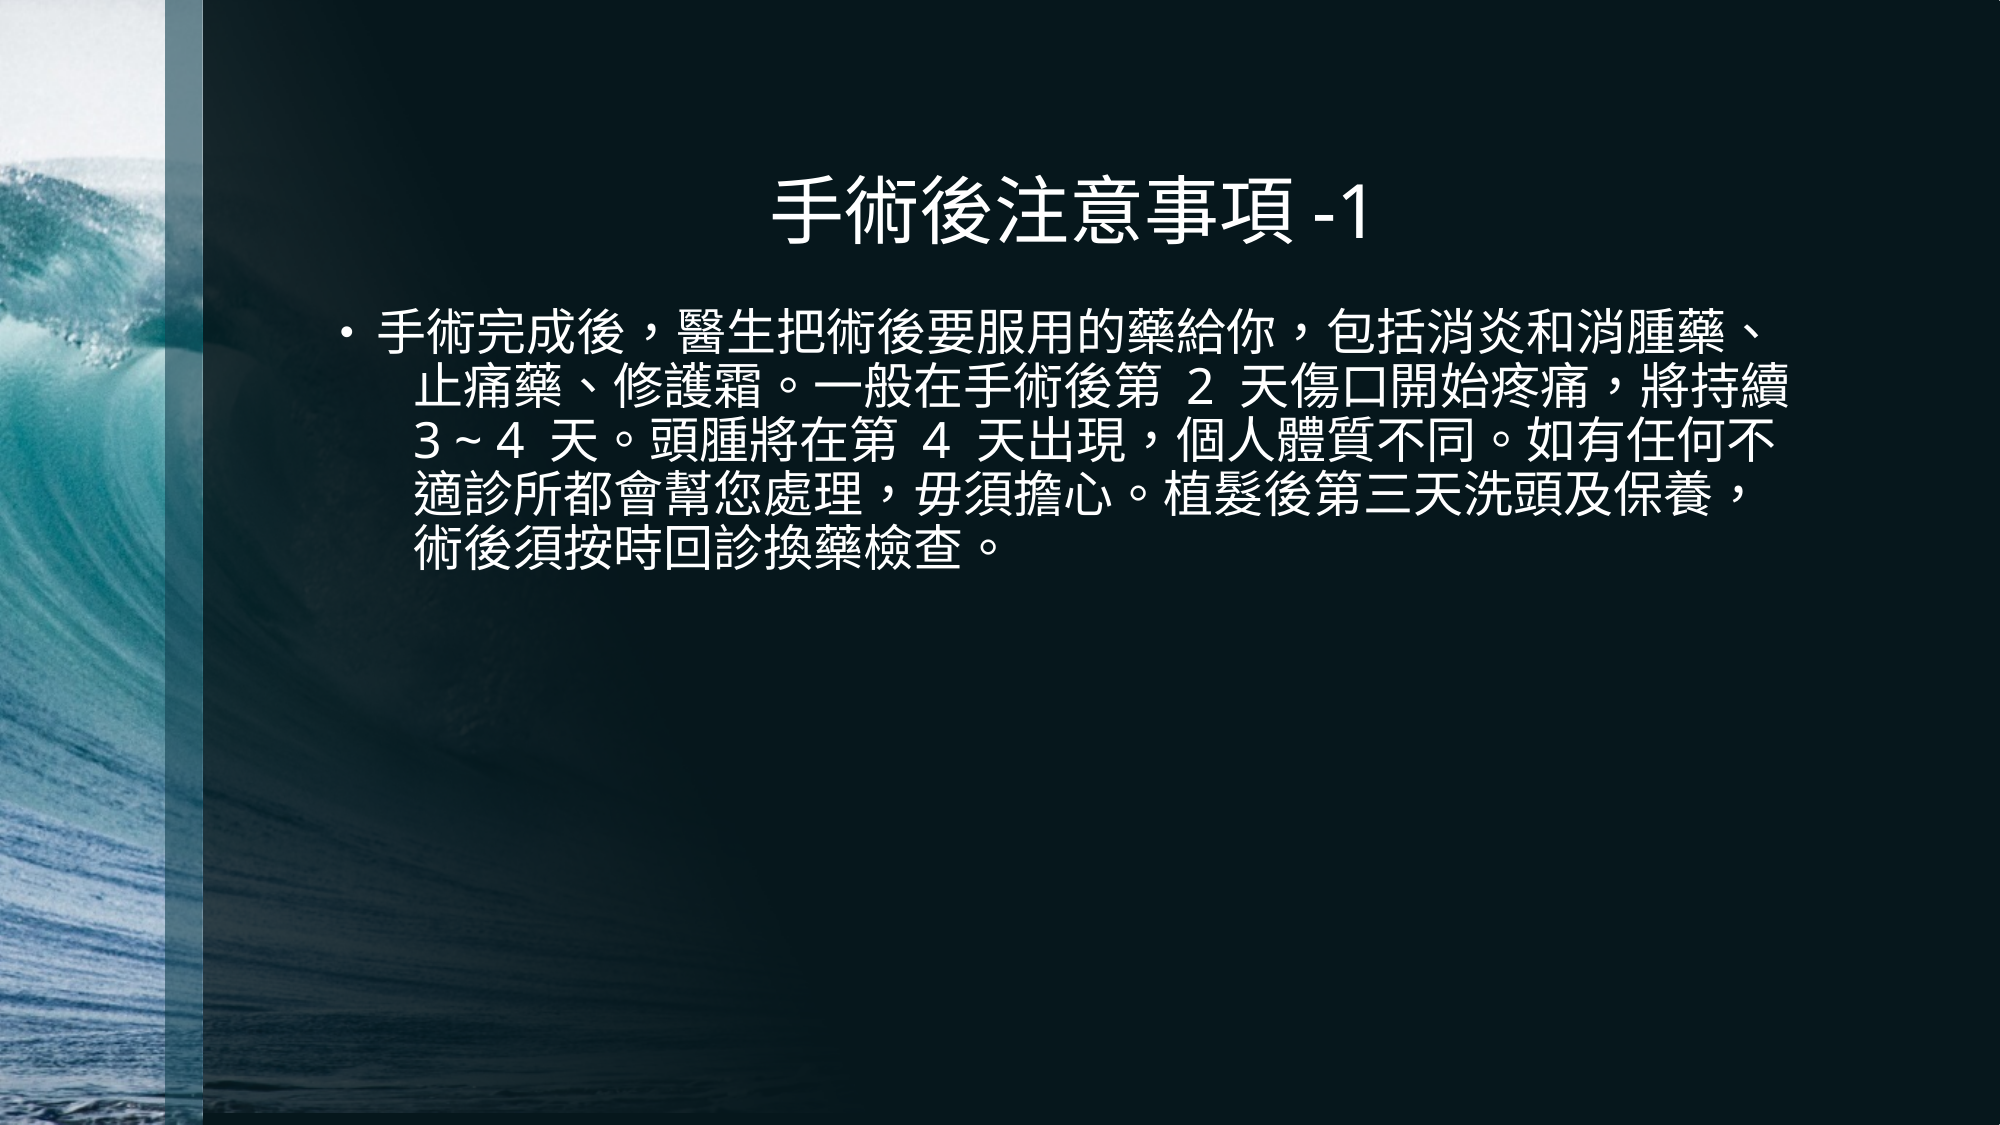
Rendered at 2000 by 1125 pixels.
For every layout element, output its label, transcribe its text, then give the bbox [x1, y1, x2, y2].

title 手術後注意事項-1 [324, 62, 1825, 263]
list 手術完成後，醫生把術後要服用的藥給你，包括消炎和消腫藥、止痛藥、修護霜。一般在手術後第 2 天傷口開始疼痛，將持續 3 ~ 4 天。頭腫將在第 4 天出現，個人體質不同。如有任何不適診所都會幫您處理，毋須擔心。植髮後第三天洗頭及保養，術後須按時回診換藥檢查。 [324, 299, 1825, 1026]
